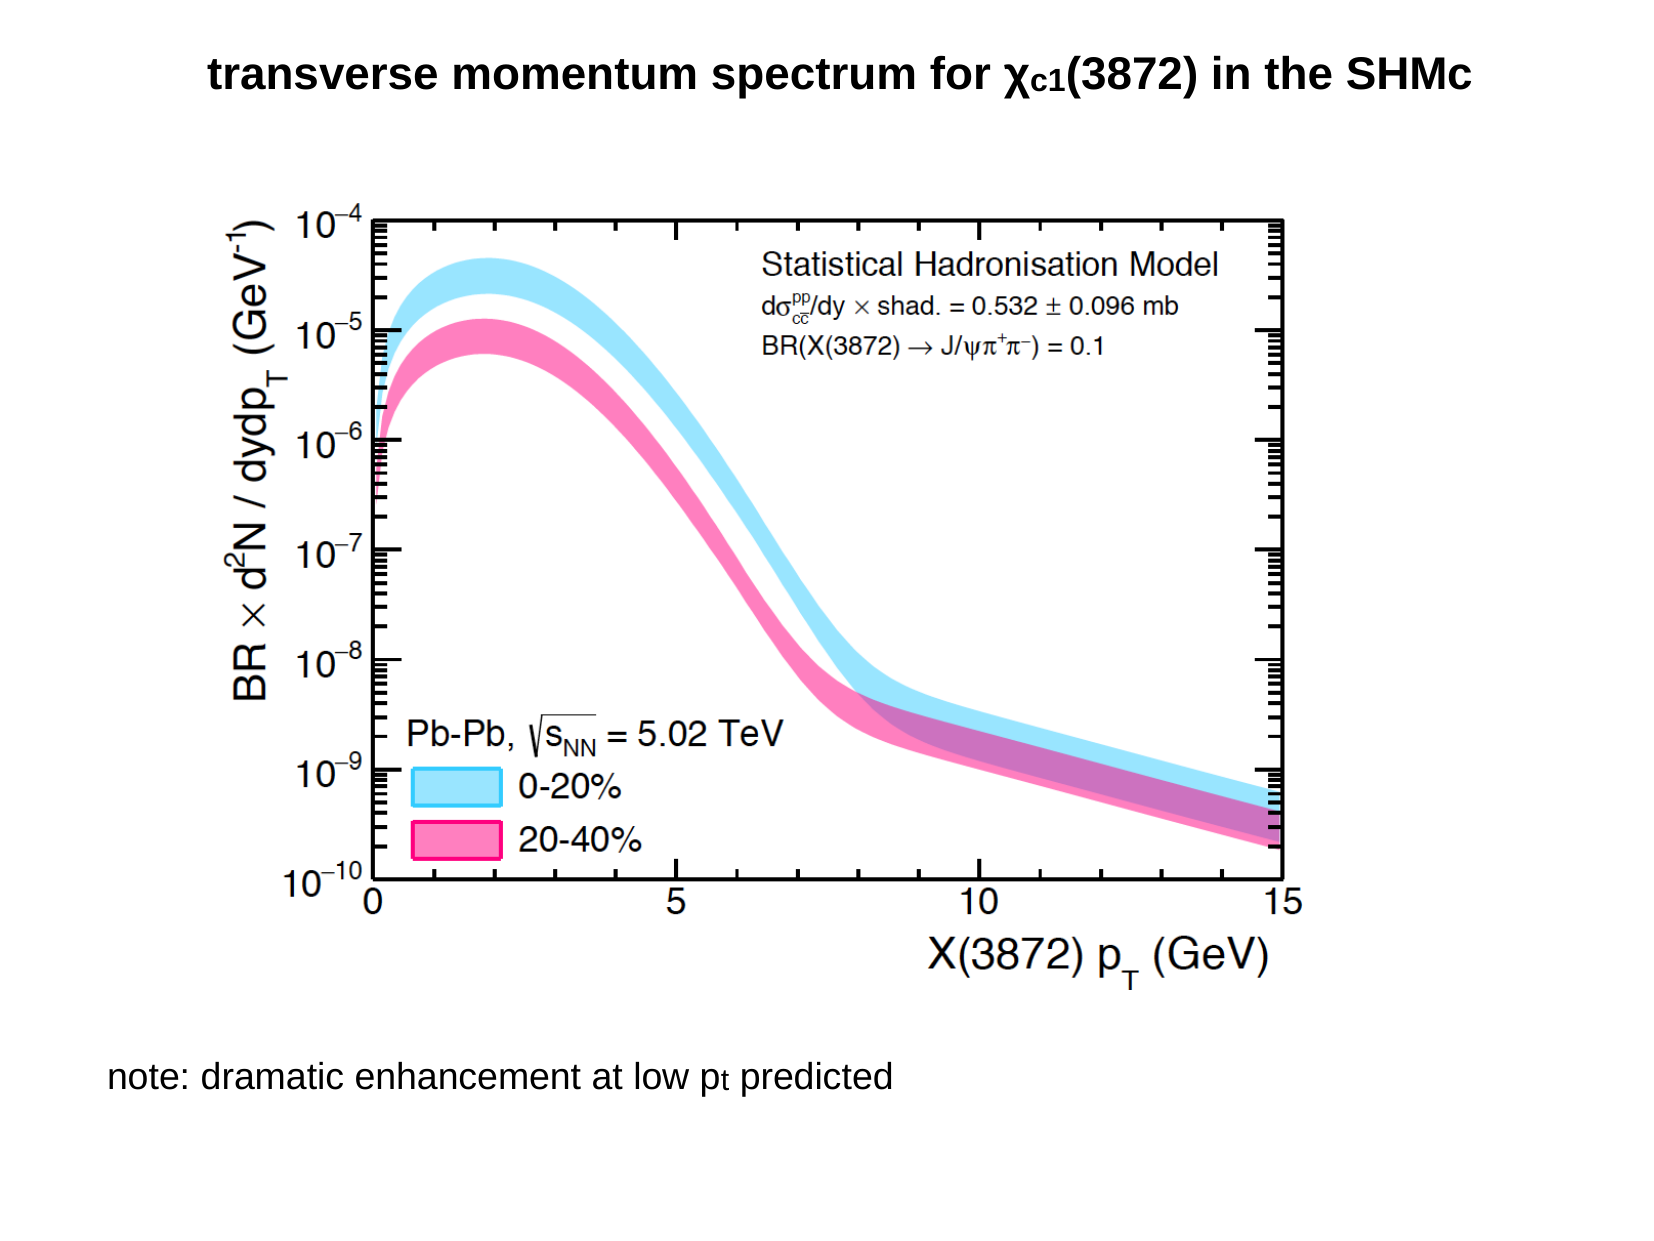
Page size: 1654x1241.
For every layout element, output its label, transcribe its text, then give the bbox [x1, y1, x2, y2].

picture [210, 199, 1306, 990]
text_box transverse momentum spectrum for χc1(3872) in the SHMc [120, 39, 1561, 130]
text_box note: dramatic enhancement at low pt predicted [92, 1048, 963, 1111]
